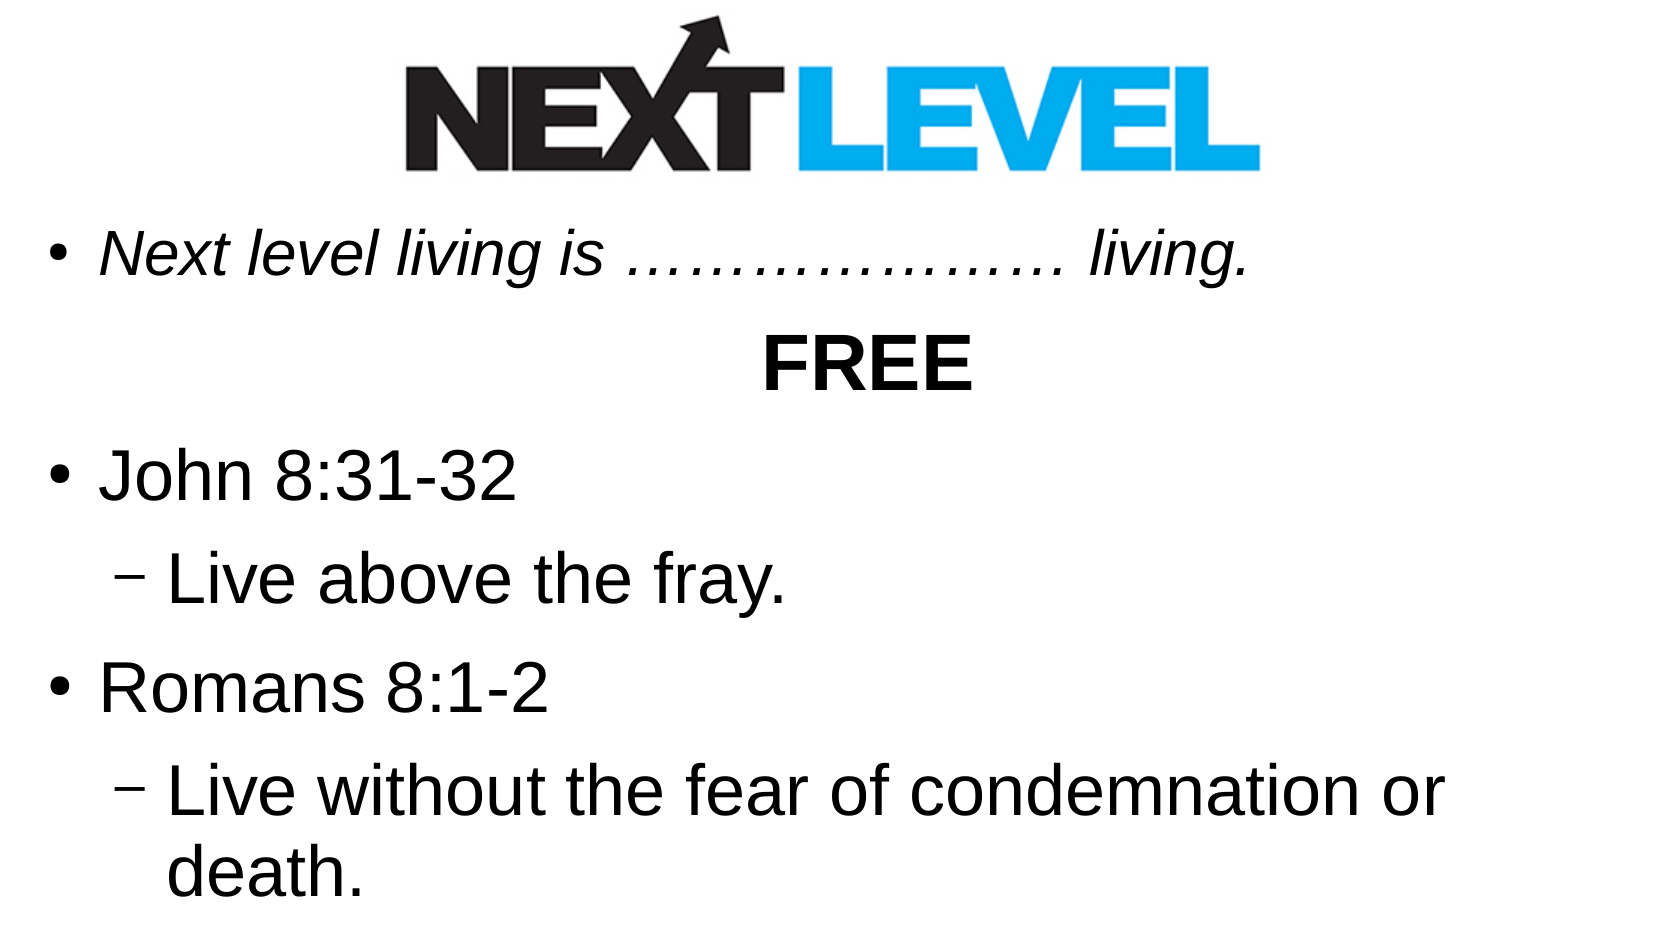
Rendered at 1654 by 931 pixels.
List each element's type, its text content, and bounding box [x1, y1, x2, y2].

picture [384, 11, 1282, 179]
list Next level living is ………………… living. FREE John 8:31-32 Live above the fray. Romans 8:1-2 Live without the fear of condemnation or death. [30, 217, 1621, 916]
